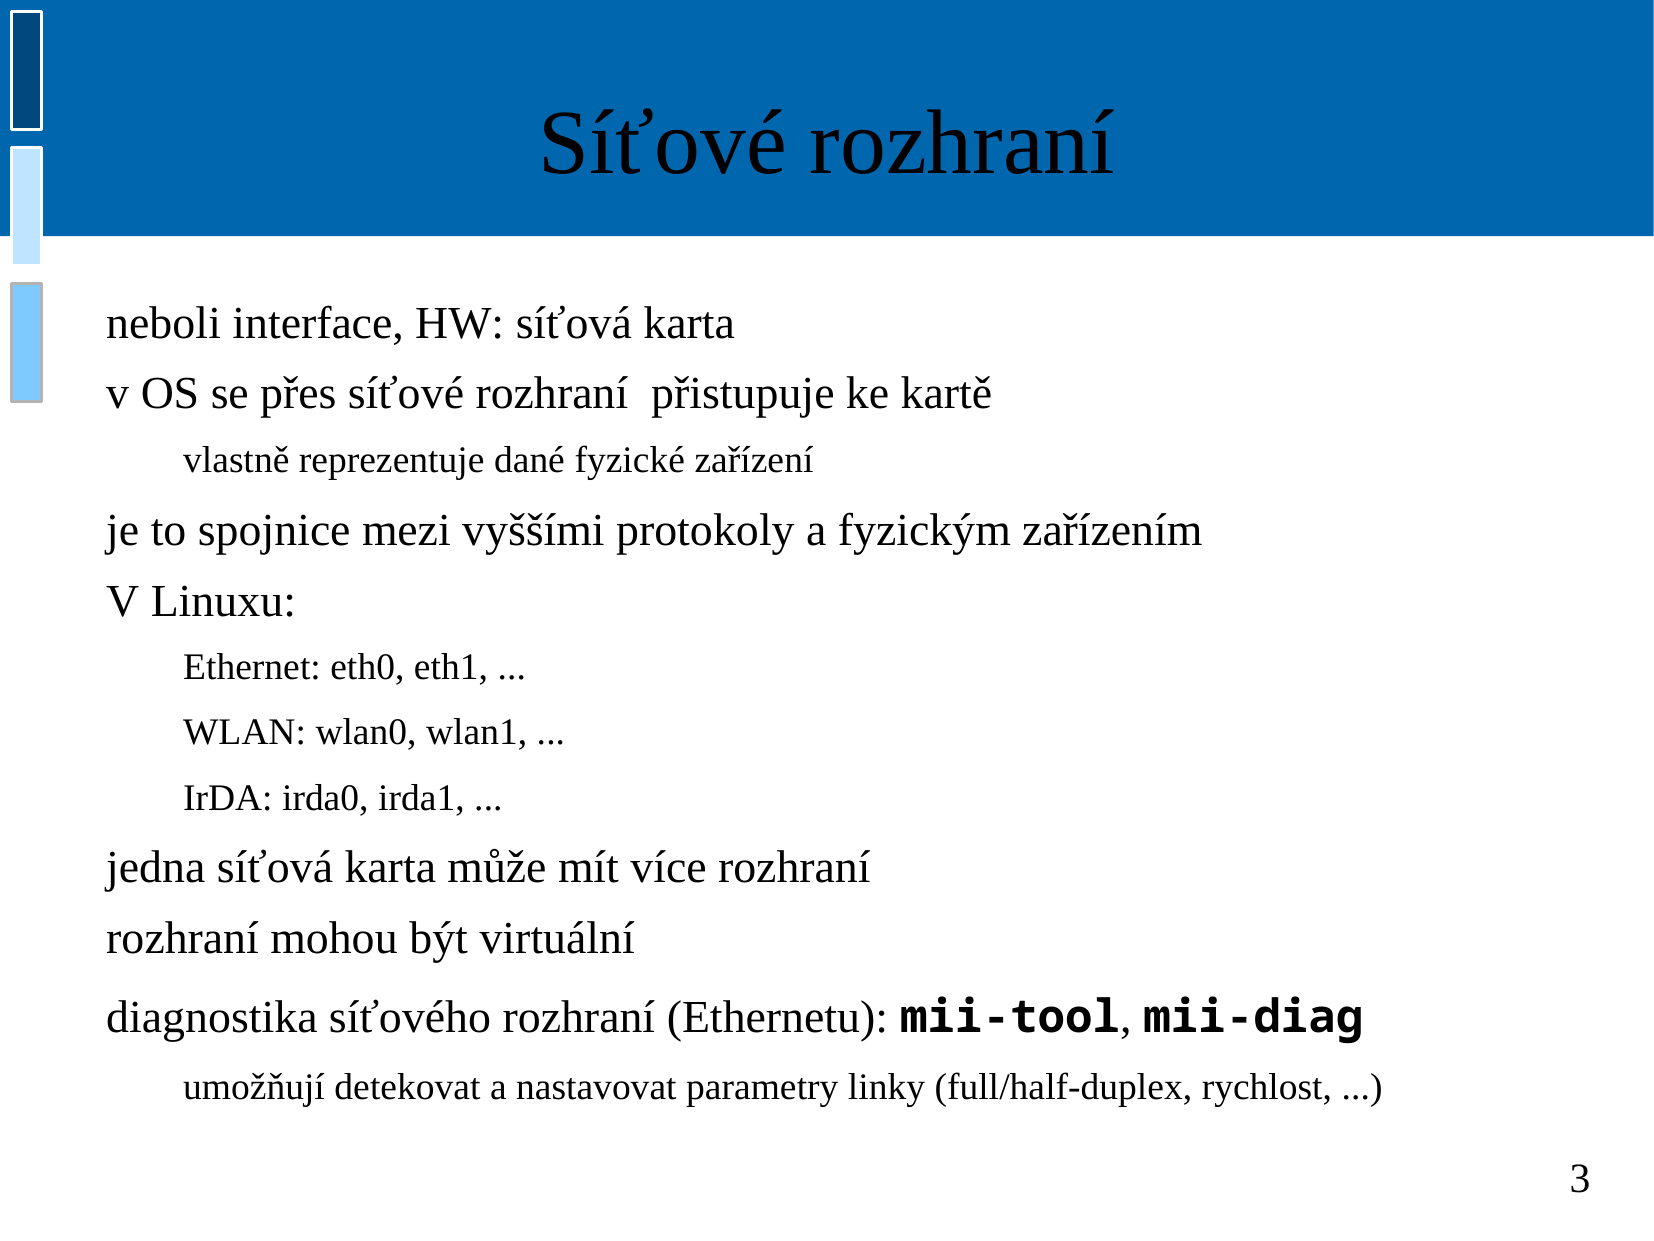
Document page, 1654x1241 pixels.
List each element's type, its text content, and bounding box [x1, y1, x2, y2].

list neboli interface, HW: síťová karta v OS se přes síťové rozhraní přistupuje ke kartě vlastně reprezentuje dané fyzické zařízení je to spojnice mezi vyššími protokoly a fyzickým zařízením V Linuxu: Ethernet: eth0, eth1, ... WLAN: wlan0, wlan1, ... IrDA: irda0, irda1, ... jedna síťová karta může mít více rozhraní rozhraní mohou být virtuální diagnostika síťového rozhraní (Ethernetu): mii-tool, mii-diag umožňují detekovat a nastavovat parametry linky (full/half-duplex, rychlost, ...) [88, 297, 1565, 1182]
title Síťové rozhraní [121, 49, 1534, 237]
